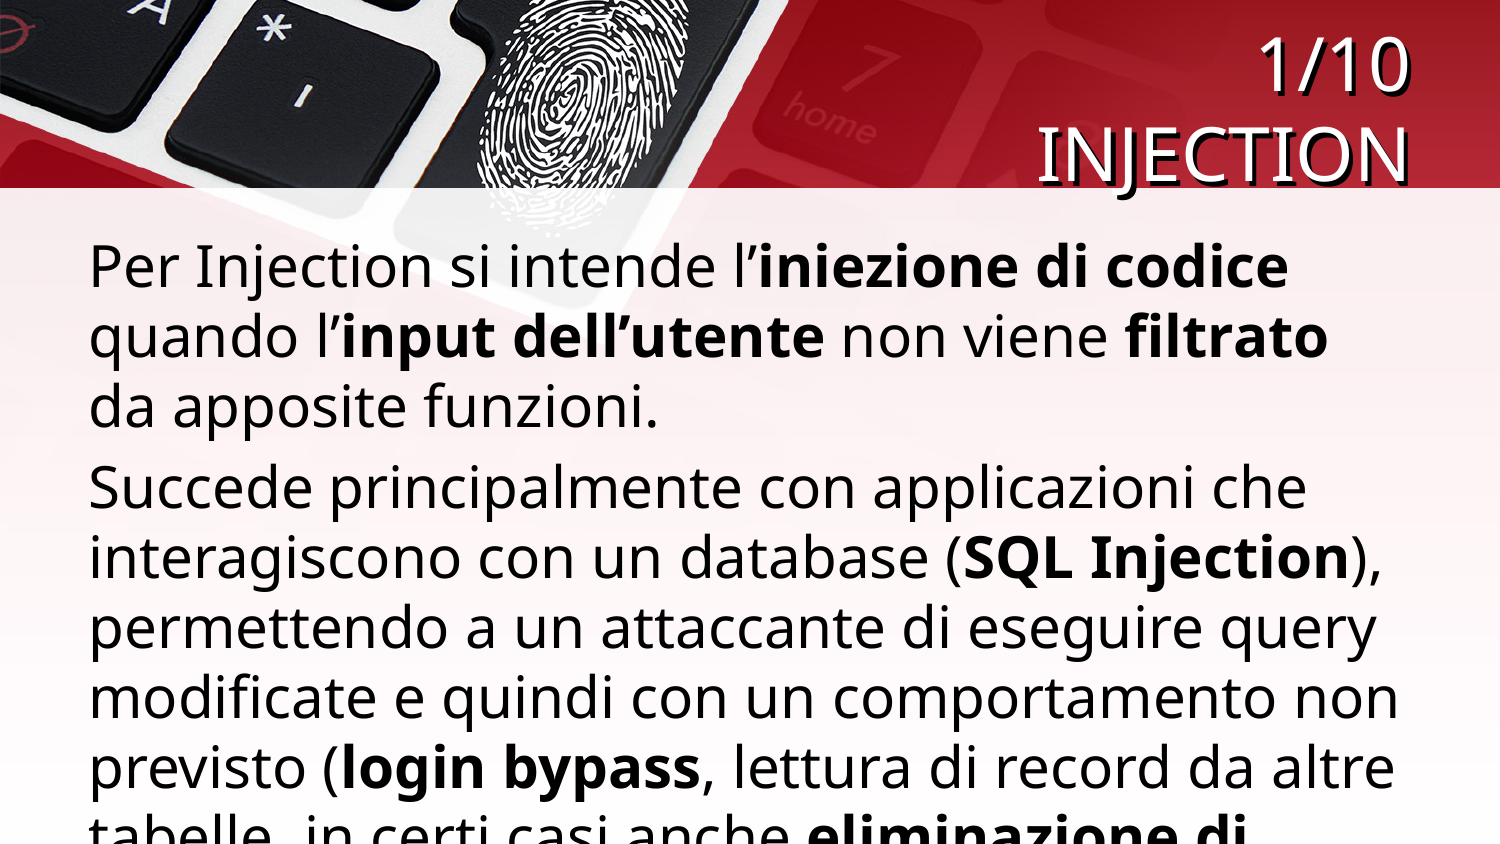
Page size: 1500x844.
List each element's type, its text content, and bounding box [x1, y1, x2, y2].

picture [249, 830, 265, 839]
picture [329, 831, 345, 844]
picture [1157, 832, 1169, 838]
picture [0, 0, 1500, 844]
list Per Injection si intende l’iniezione di codice quando l’input dell’utente non viene filtrato da apposite funzioni. Succede principalmente con applicazioni che interagiscono con un database (SQL Injection), permettendo a un attaccante di eseguire query modificate e quindi con un comportamento non previsto (login bypass, lettura di record da altre tabelle, in certi casi anche eliminazione di record o lettura di file su server!) http://localhost/web_security/sqli_example.php [73, 221, 1418, 773]
picture [732, 831, 748, 844]
picture [186, 830, 202, 839]
picture [152, 831, 169, 844]
picture [407, 830, 423, 839]
title 1/10 INJECTION [73, 46, 1427, 168]
picture [1206, 833, 1219, 844]
picture [889, 833, 900, 844]
picture [767, 830, 783, 839]
picture [668, 831, 684, 844]
picture [1120, 833, 1132, 844]
picture [1082, 833, 1096, 844]
picture [818, 832, 830, 838]
picture [909, 833, 920, 844]
picture [964, 833, 976, 844]
